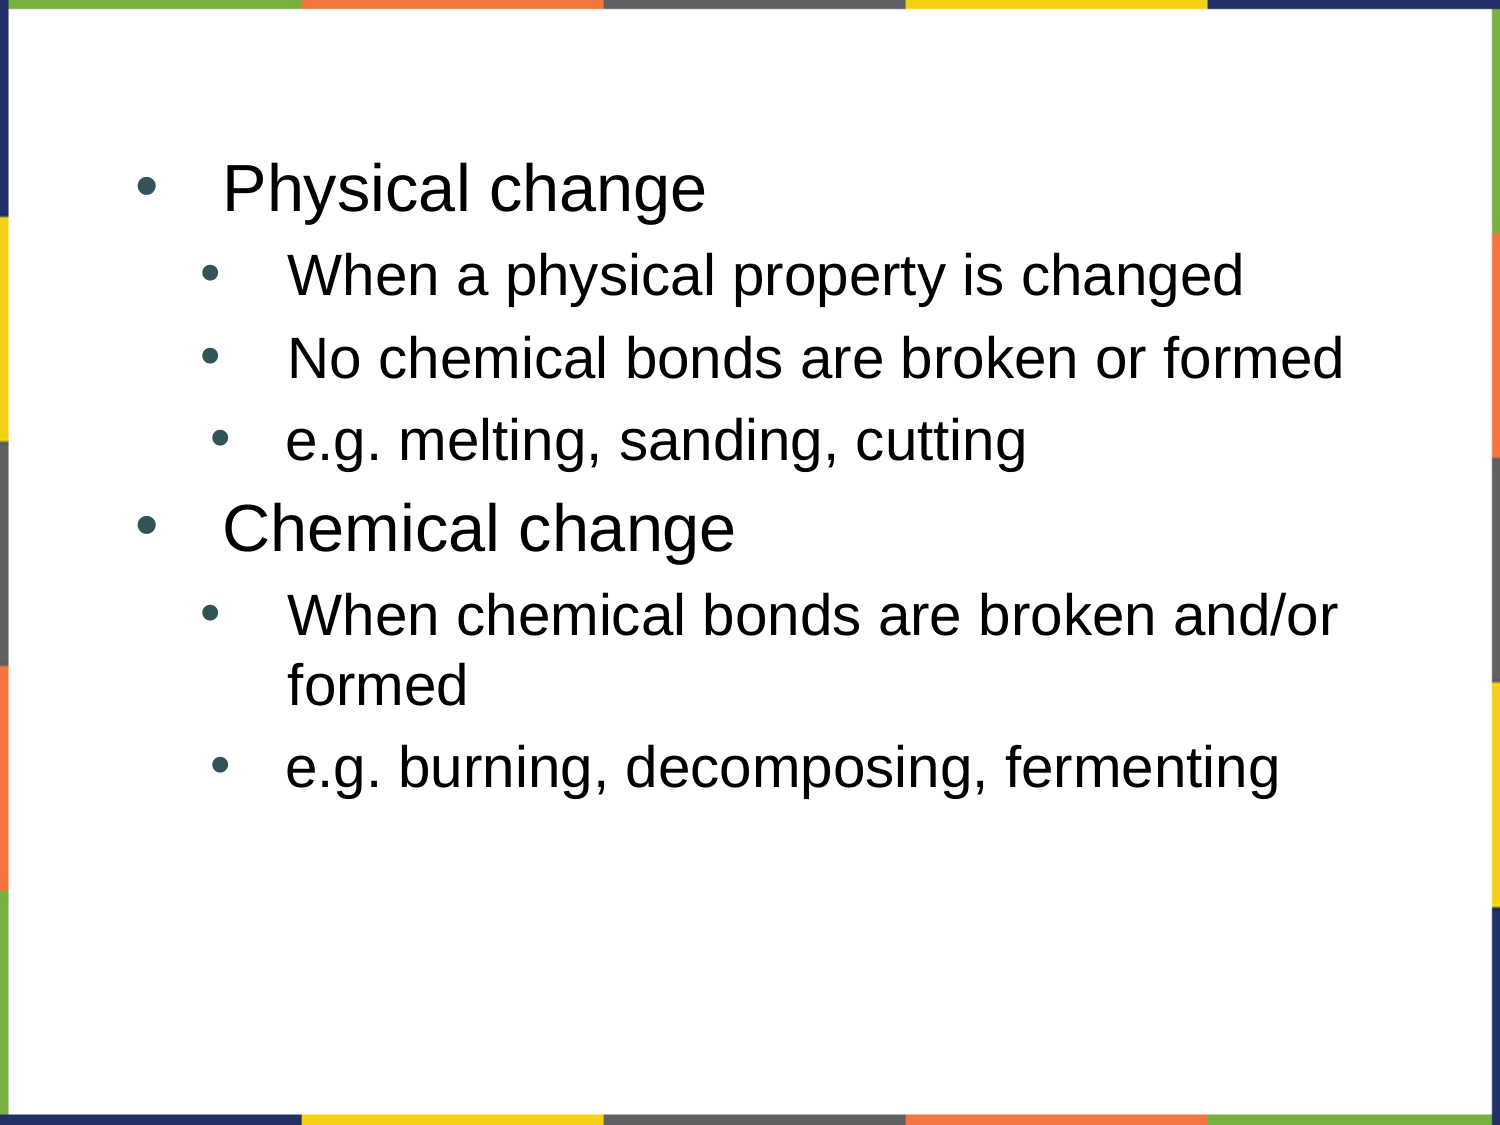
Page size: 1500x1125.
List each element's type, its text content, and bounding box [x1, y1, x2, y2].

text_box Physical change When a physical property is changed No chemical bonds are broken or formed e.g. melting, sanding, cutting Chemical change When chemical bonds are broken and/or formed e.g. burning, decomposing, fermenting [59, 137, 1423, 1021]
picture [0, 0, 1500, 1125]
